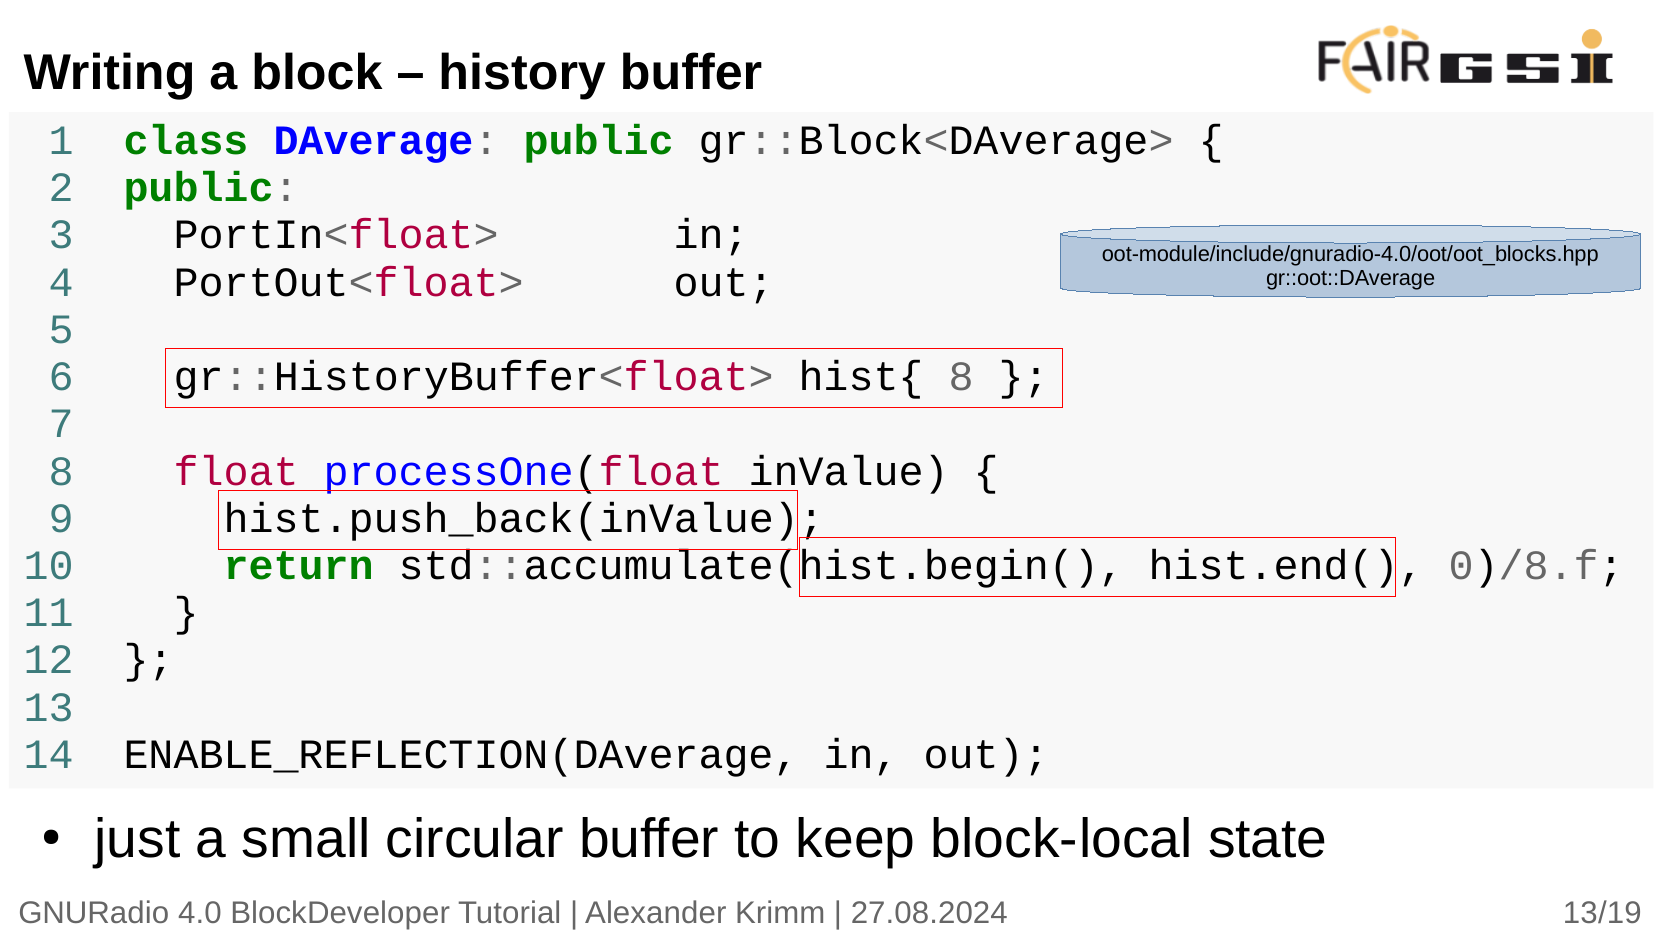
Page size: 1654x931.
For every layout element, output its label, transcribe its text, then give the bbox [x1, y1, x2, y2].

text_box oot-module/include/gnuradio-4.0/oot/oot_blocks.hpp gr::oot::DAverage [1060, 235, 1641, 298]
list just a small circular buffer to keep block-local state [23, 807, 1589, 919]
title Writing a block – history buffer [23, 5, 1638, 112]
text_box 1 class DAverage: public gr::Block<DAverage> { 2 public: 3 PortIn<float> in; 4 PortOut<float> out; 5 6 gr::HistoryBuffer<float> hist{ 8 }; 7 8 float processOne(float inValue) { 9 hist.push_back(inValue); 10 return std::accumulate(hist.begin(), hist.end(), 0)/8.f; 11 } 12 }; 13 14 ENABLE_REFLECTION(DAverage, in, out); [8, 112, 1654, 789]
